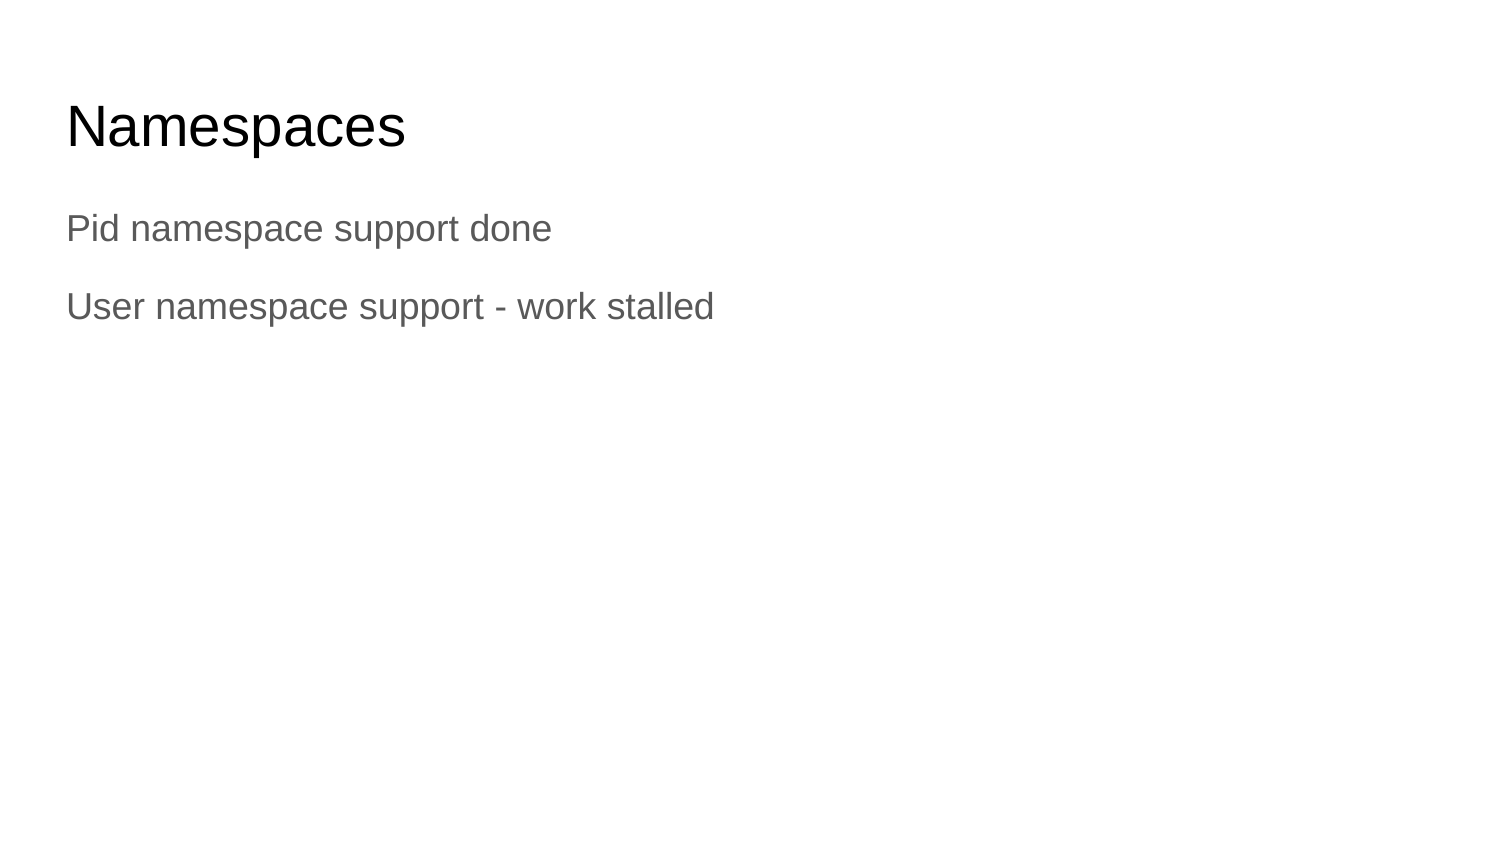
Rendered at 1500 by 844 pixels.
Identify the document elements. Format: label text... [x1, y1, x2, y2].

list Pid namespace support done User namespace support - work stalled [51, 189, 1449, 750]
title Namespaces [51, 72, 1449, 167]
